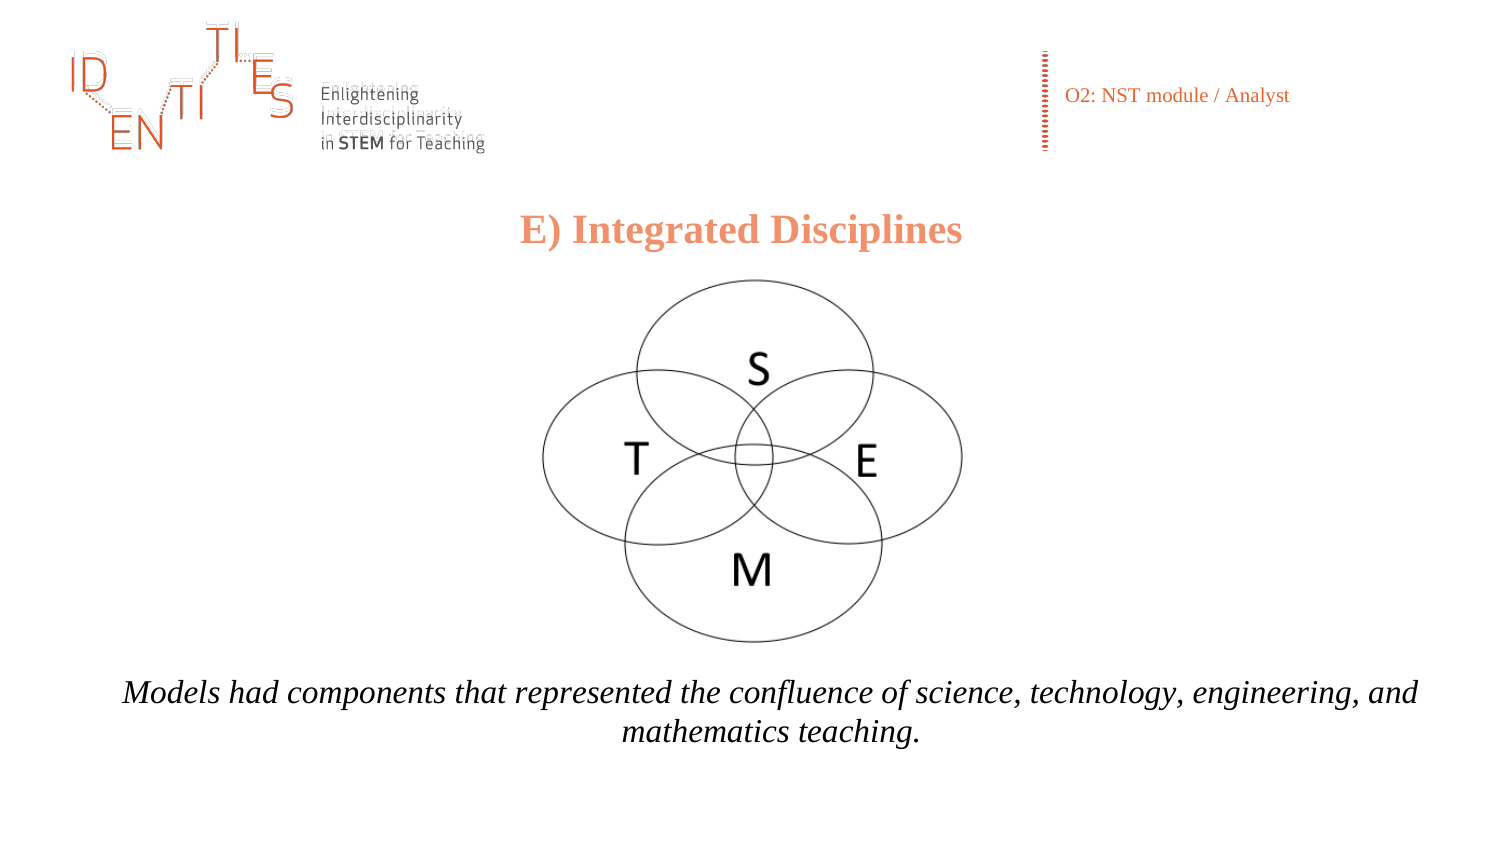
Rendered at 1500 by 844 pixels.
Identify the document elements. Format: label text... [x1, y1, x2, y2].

picture [1042, 51, 1051, 151]
text_box O2: NST module / Analyst [1050, 74, 1472, 156]
text_box E) Integrated Disciplines [497, 194, 986, 261]
text_box Models had components that represented the confluence of science, technology, engineering, and mathematics teaching. [71, 662, 1472, 759]
picture [516, 260, 1004, 662]
picture [71, 18, 485, 157]
